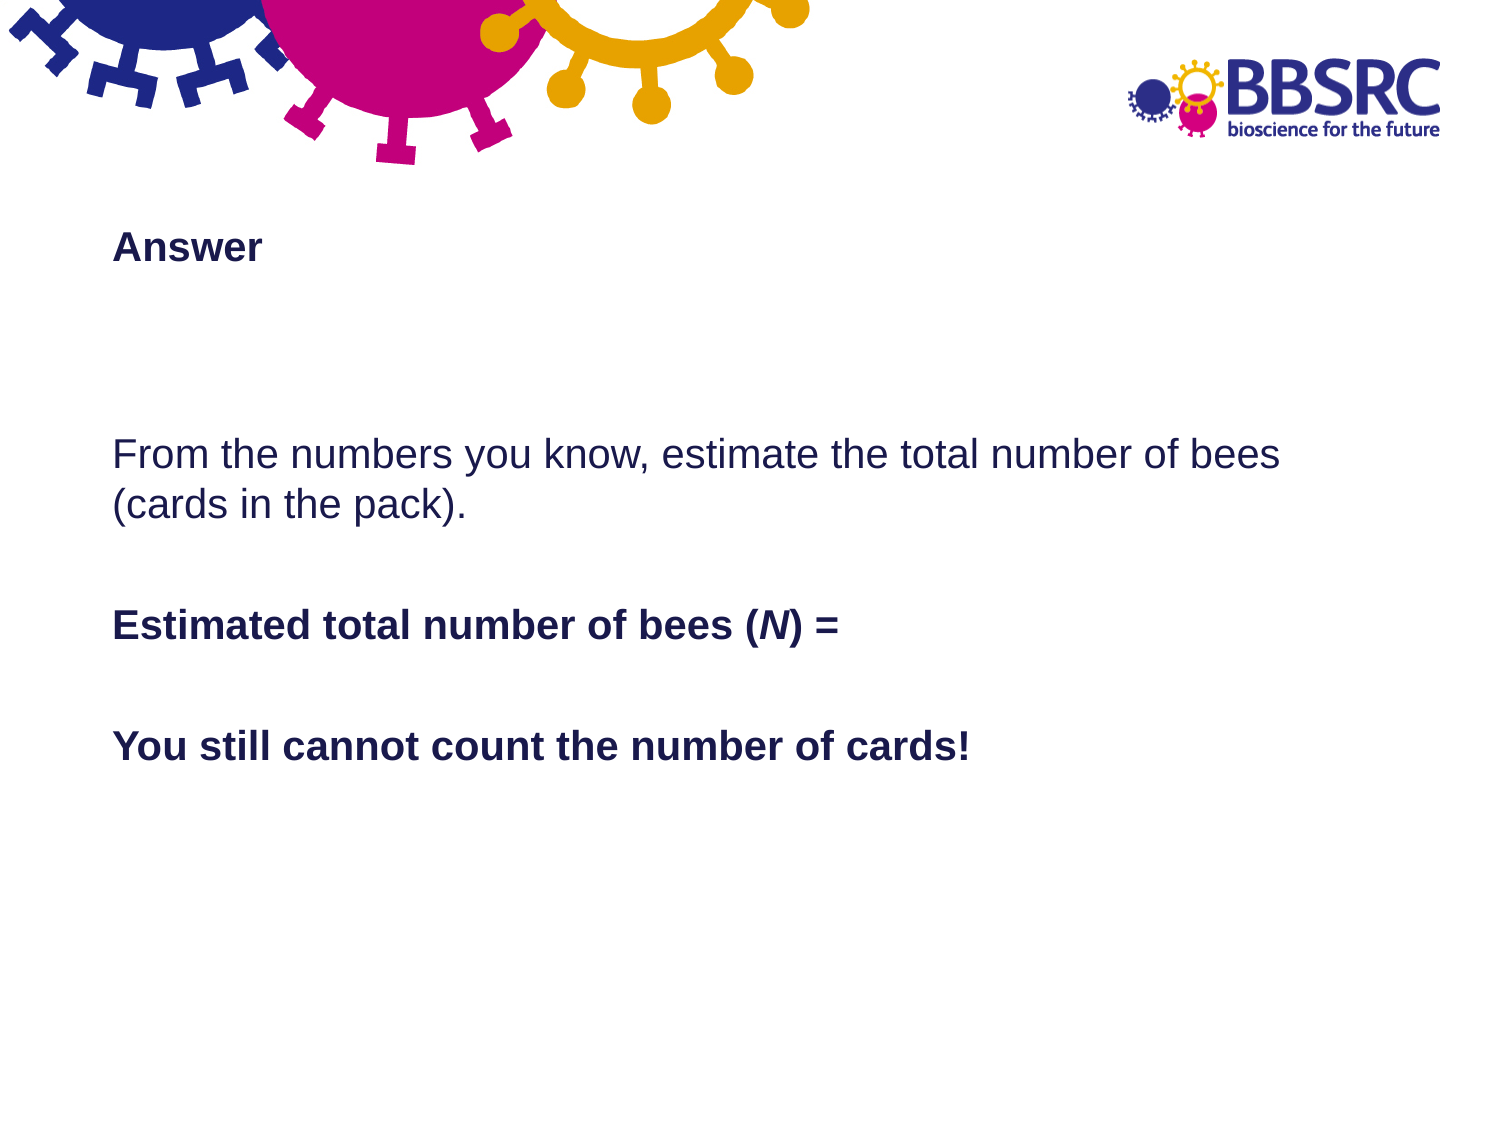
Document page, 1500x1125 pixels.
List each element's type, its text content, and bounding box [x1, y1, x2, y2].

list Answer From the numbers you know, estimate the total number of bees (cards in the pack). Estimated total number of bees (N) = You still cannot count the number of cards! [112, 219, 1377, 1012]
